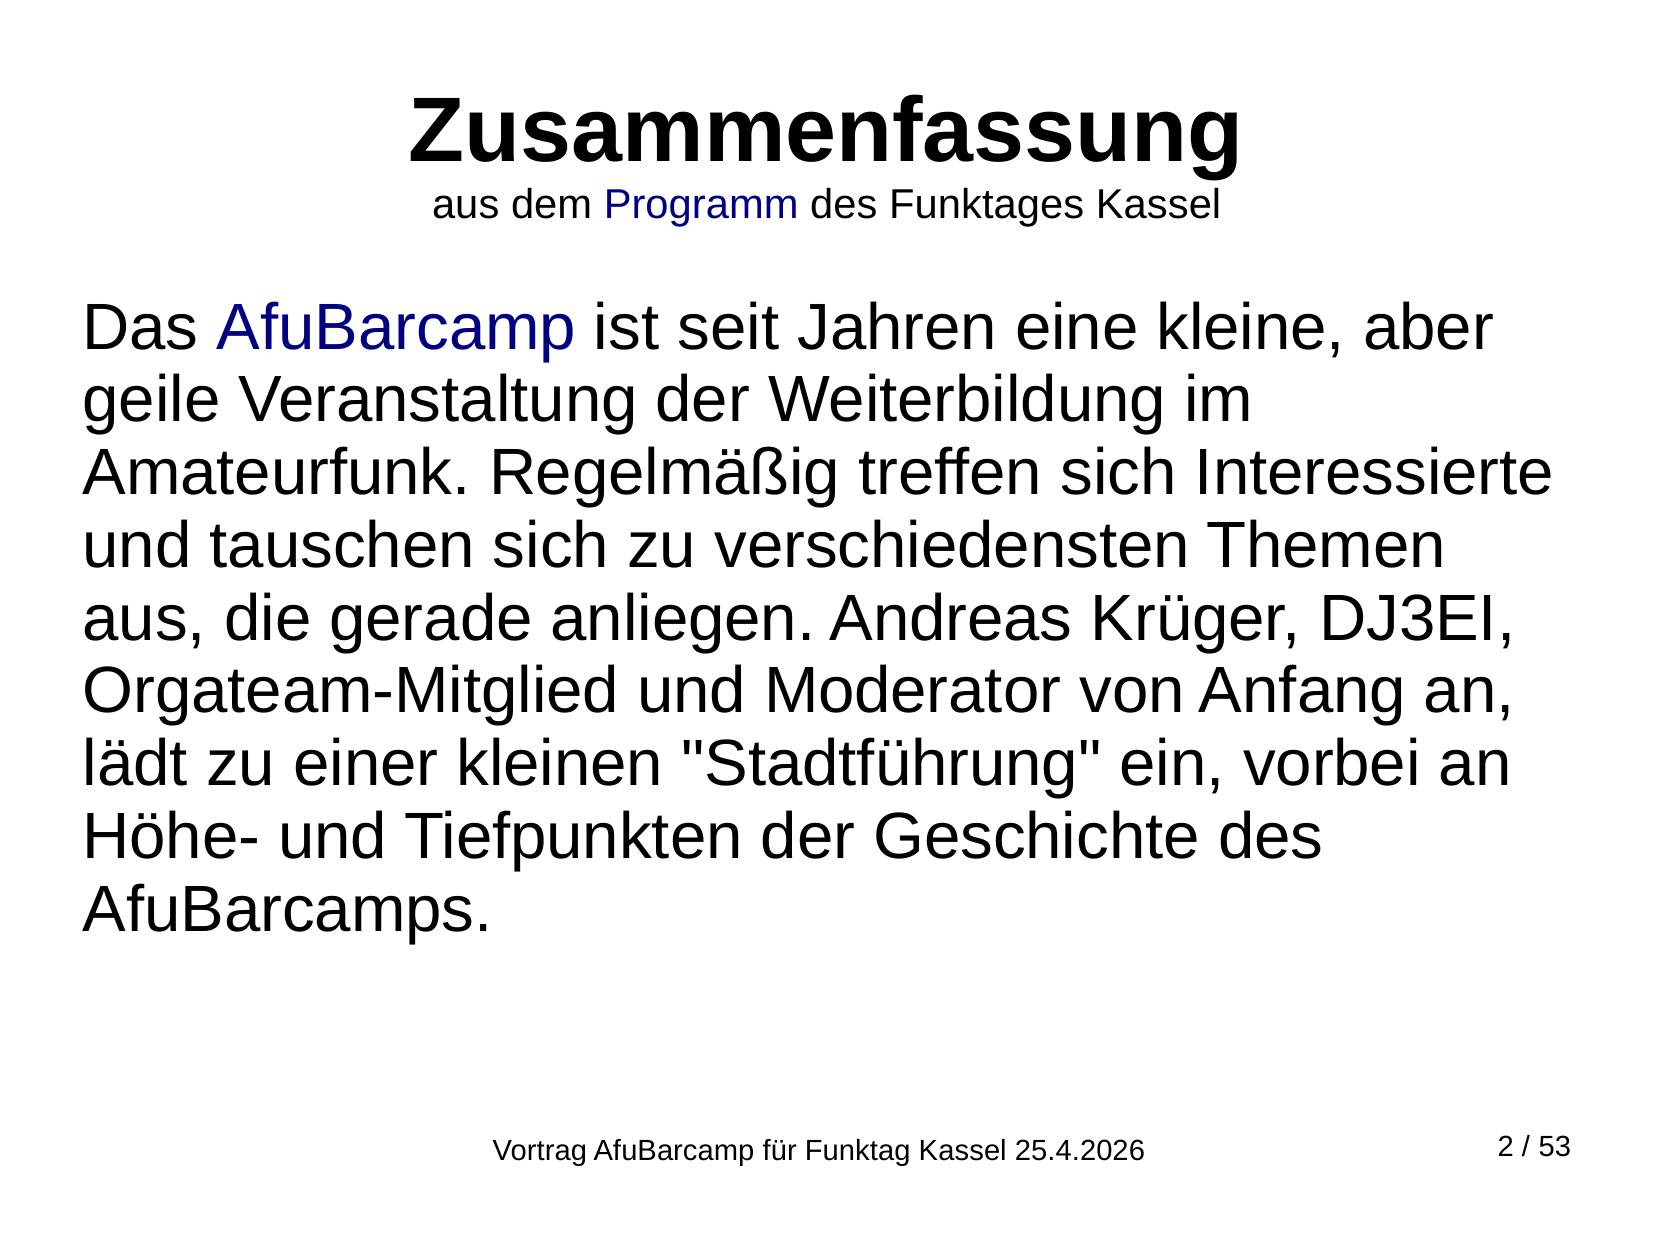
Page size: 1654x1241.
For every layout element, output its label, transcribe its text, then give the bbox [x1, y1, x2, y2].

list Das AfuBarcamp ist seit Jahren eine kleine, aber geile Veranstaltung der Weiterbildung im Amateurfunk. Regelmäßig treffen sich Interessierte und tauschen sich zu verschiedensten Themen aus, die gerade anliegen. Andreas Krüger, DJ3EI, Orgateam-Mitglied und Moderator von Anfang an, lädt zu einer kleinen "Stadtführung" ein, vorbei an Höhe- und Tiefpunkten der Geschichte des AfuBarcamps. [82, 290, 1571, 1010]
title Zusammenfassung aus dem Programm des Funktages Kassel [82, 49, 1571, 257]
